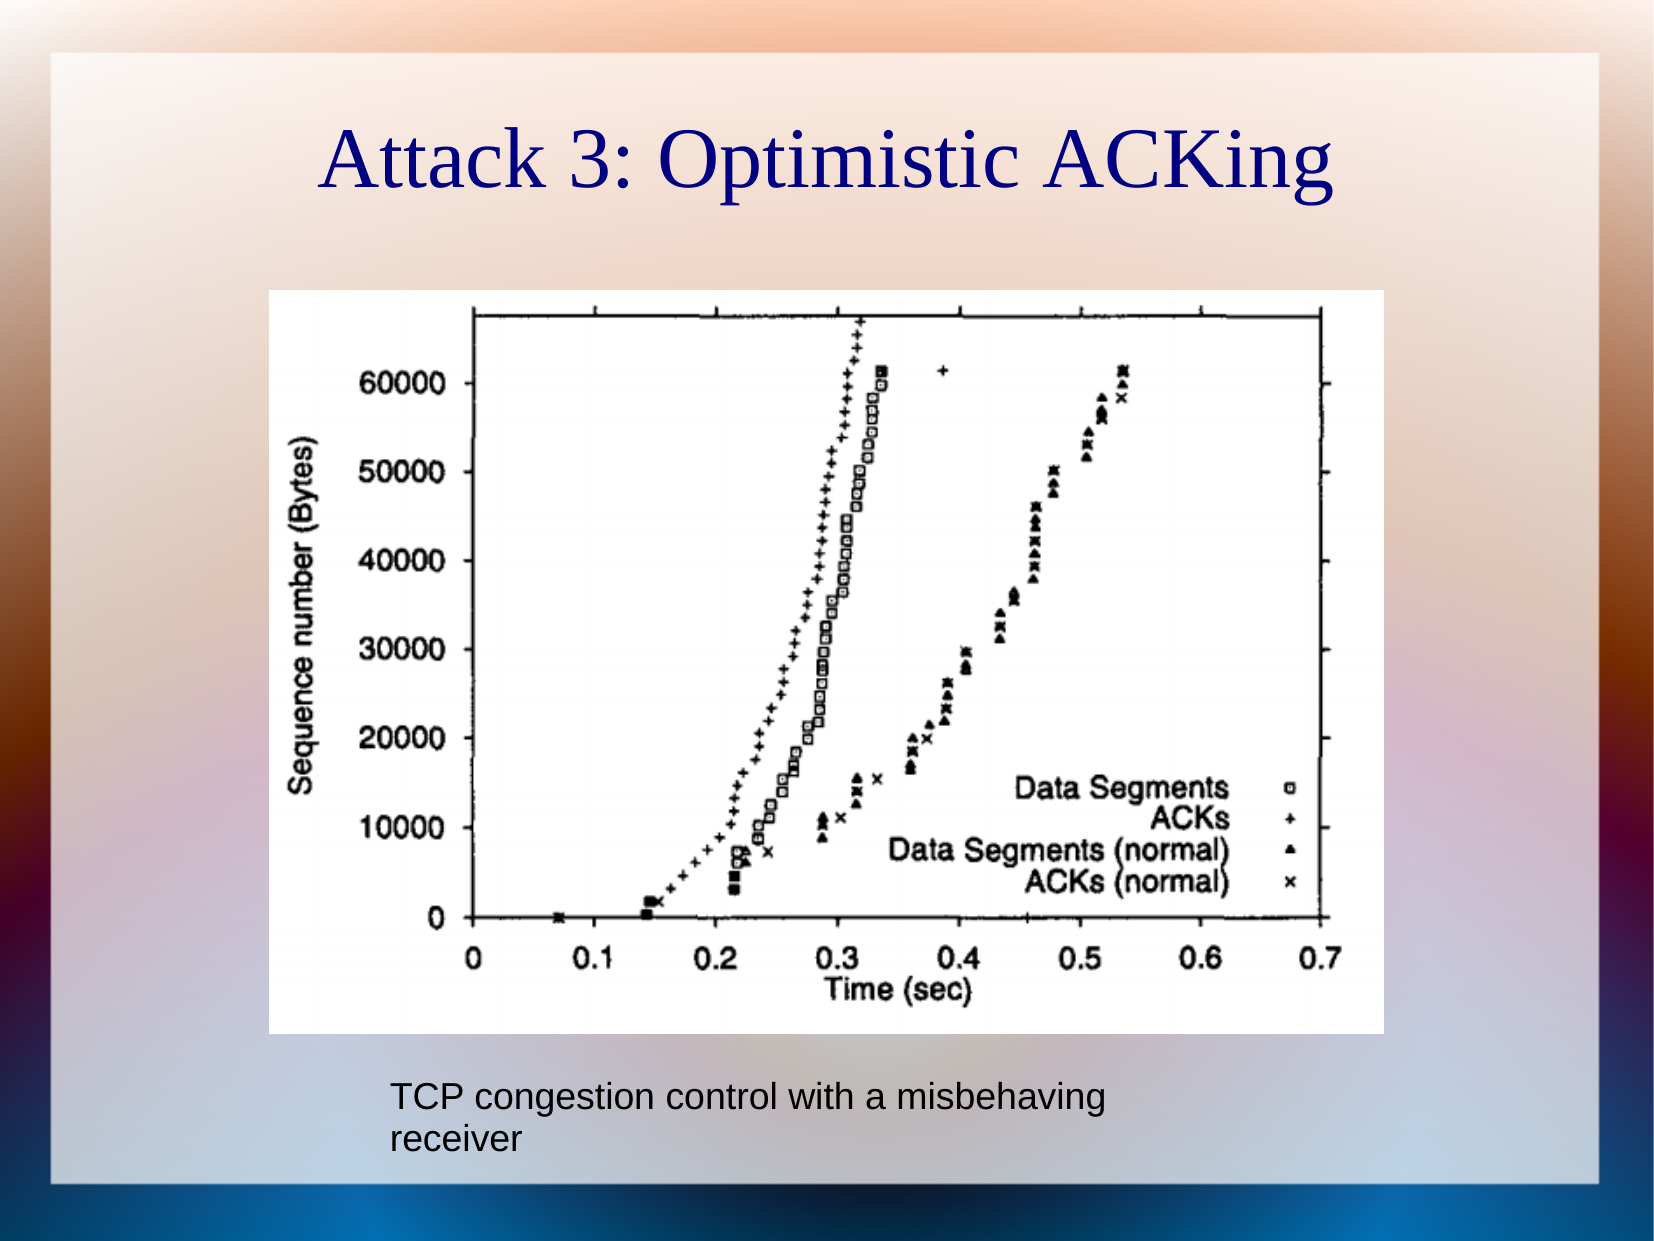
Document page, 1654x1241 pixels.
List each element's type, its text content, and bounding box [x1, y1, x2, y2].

text_box TCP congestion control with a misbehaving receiver [375, 1068, 1265, 1126]
title Attack 3: Optimistic ACKing [82, 55, 1571, 263]
picture [0, 0, 1654, 1241]
